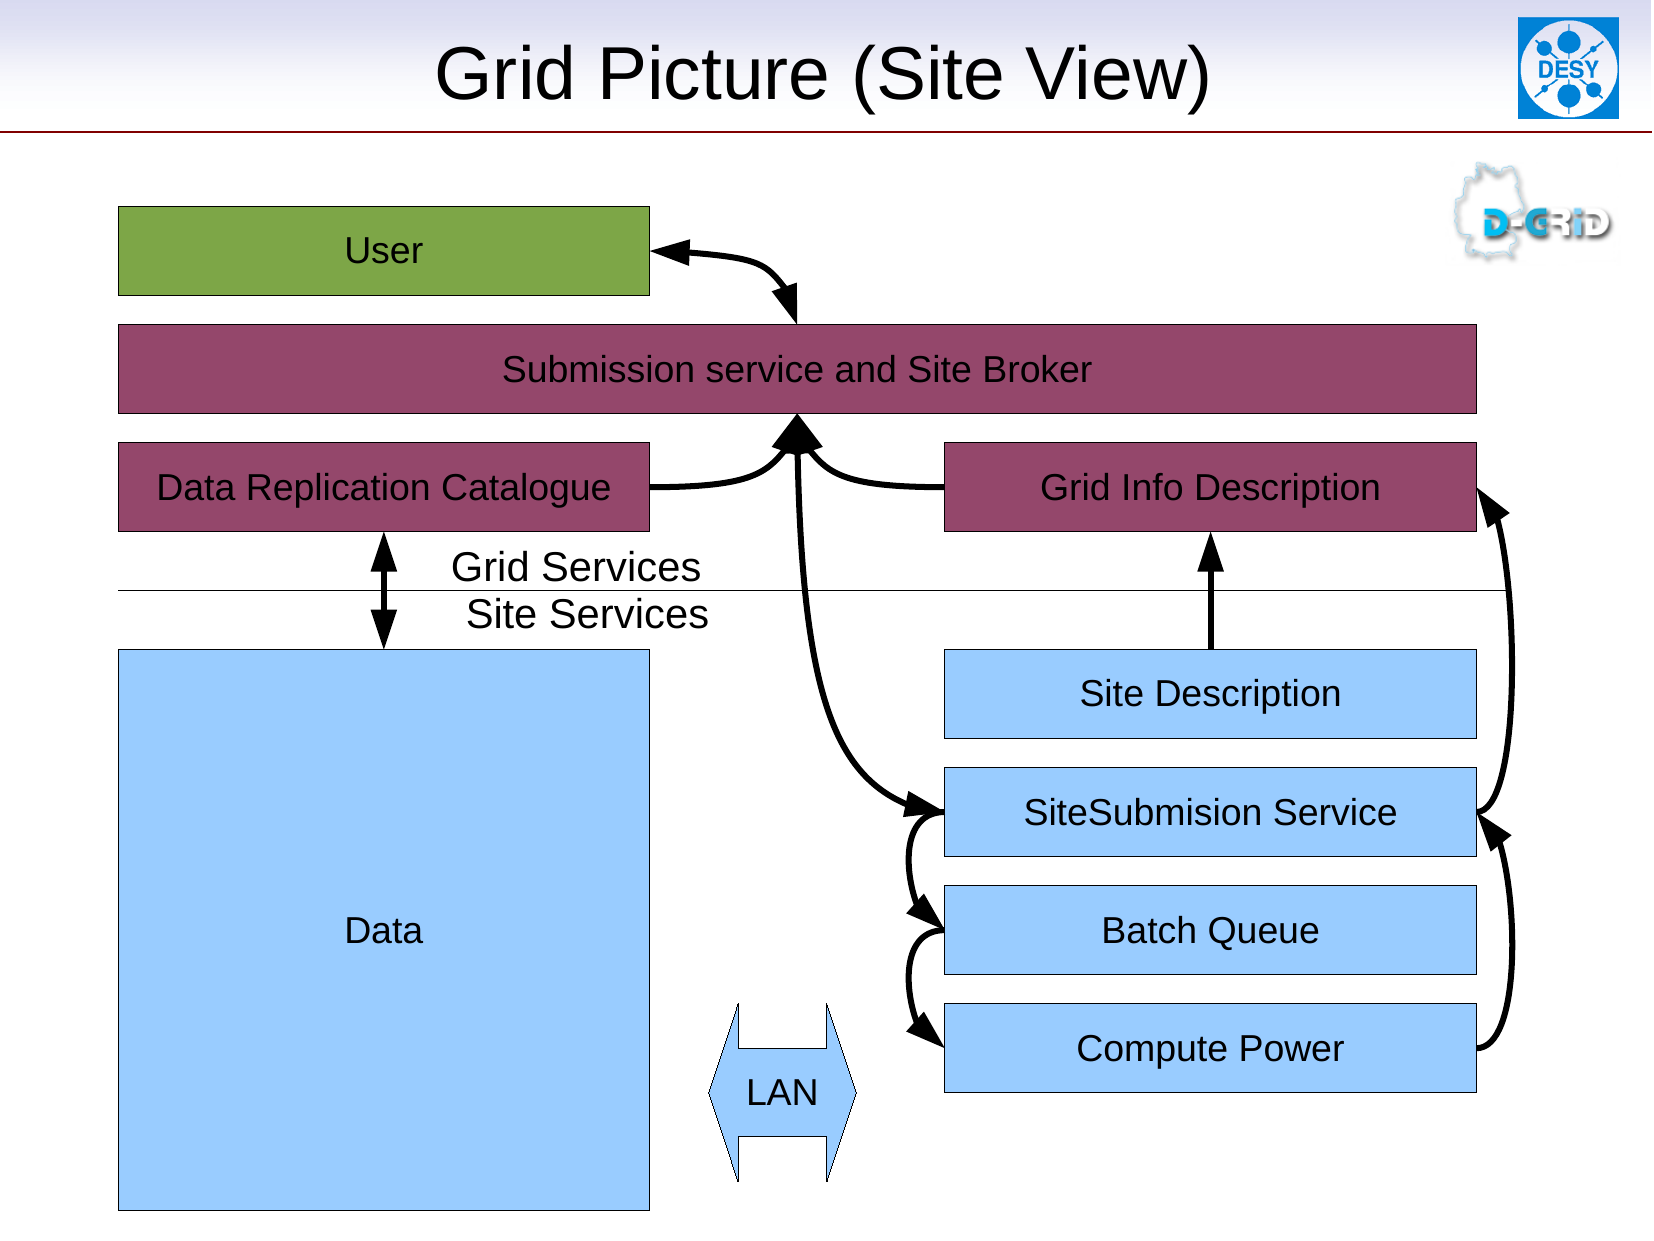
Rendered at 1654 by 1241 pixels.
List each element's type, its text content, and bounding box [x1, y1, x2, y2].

text_box SiteSubmision Service [944, 767, 1477, 857]
text_box Site Description [944, 649, 1477, 739]
text_box LAN [708, 1003, 857, 1182]
title Grid Picture (Site View) [82, 0, 1565, 148]
text_box Grid Info Description [944, 442, 1477, 532]
text_box Data [118, 649, 650, 1211]
picture [1417, 147, 1646, 266]
text_box User [118, 206, 650, 296]
text_box Submission service and Site Broker [118, 324, 1477, 414]
text_box Batch Queue [944, 885, 1477, 975]
text_box Compute Power [944, 1003, 1477, 1093]
text_box Data Replication Catalogue [118, 442, 650, 532]
picture [1565, 17, 1619, 119]
